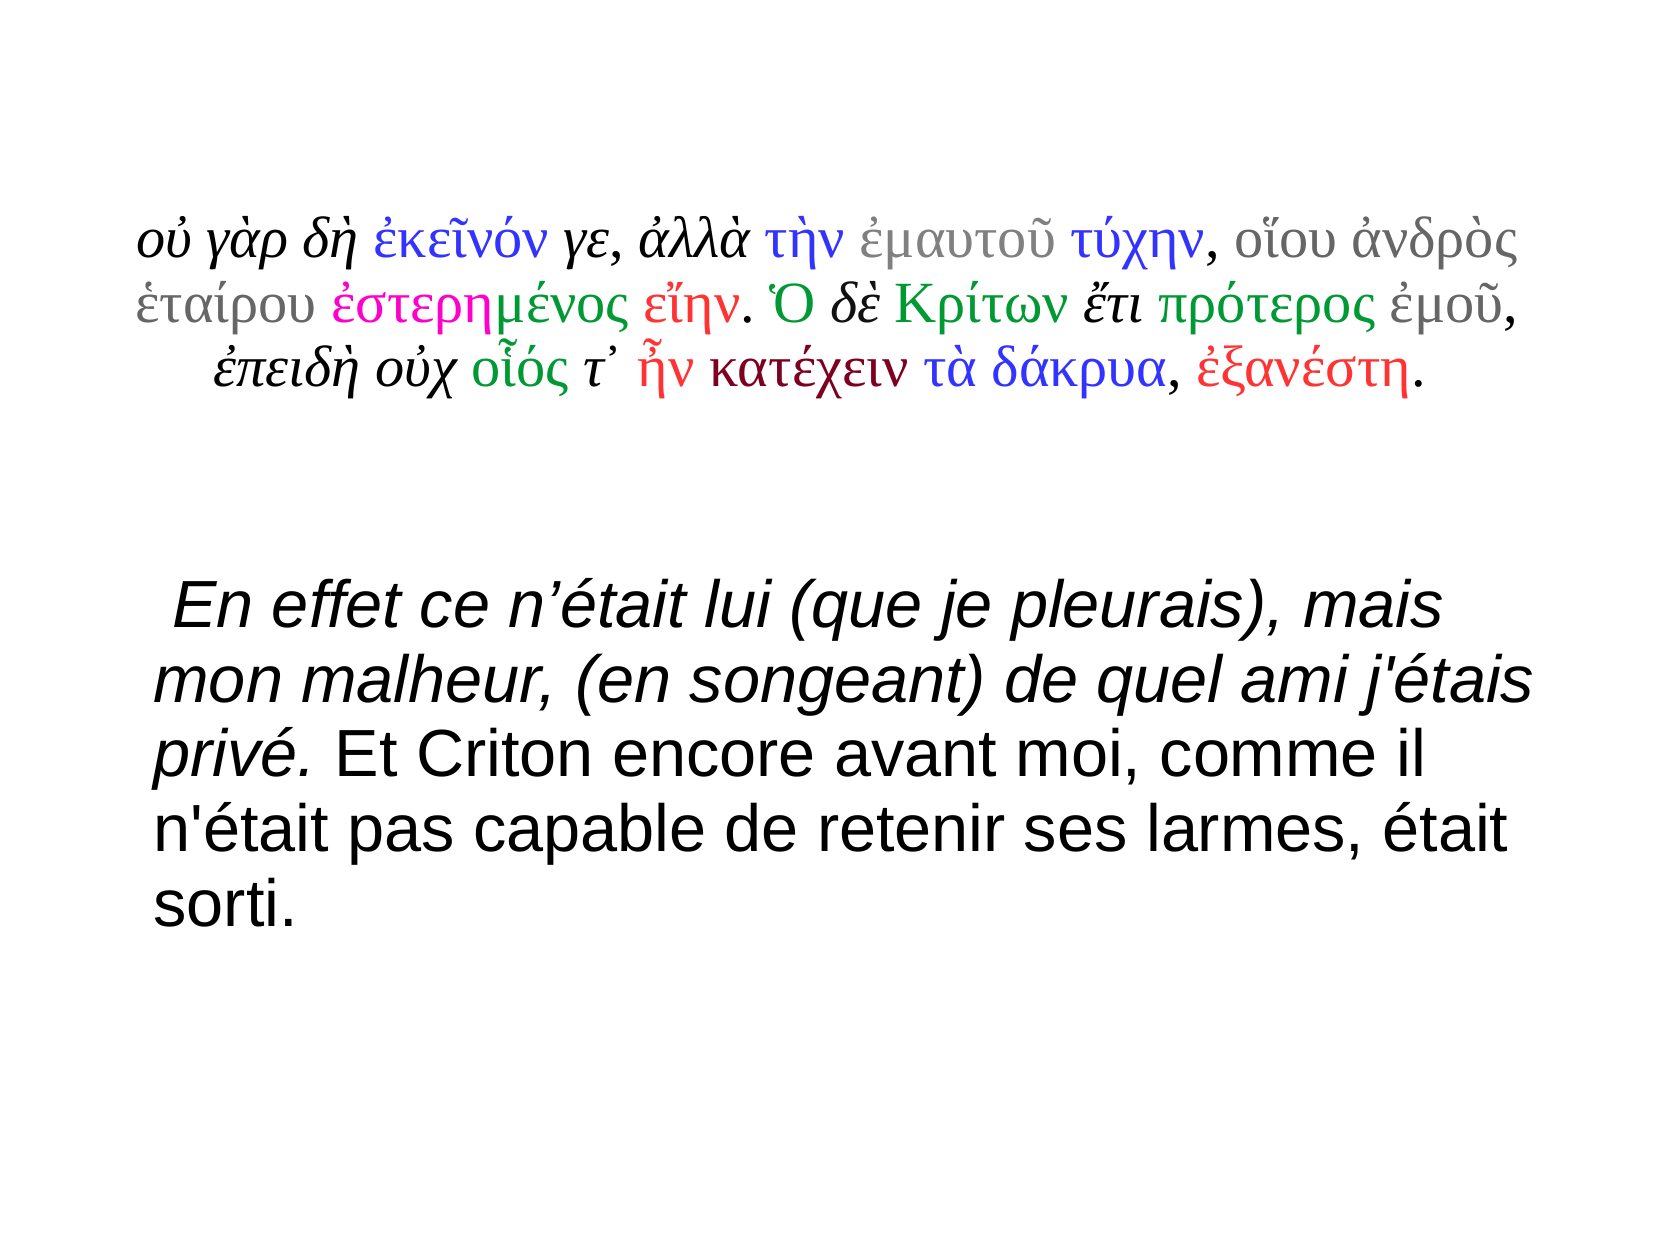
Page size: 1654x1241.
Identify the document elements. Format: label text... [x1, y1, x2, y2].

list En effet ce n’était lui (que je pleurais), mais mon malheur, (en songeant) de quel ami j'étais privé. Et Criton encore avant moi, comme il n'était pas capable de retenir ses larmes, était sorti. [82, 566, 1571, 1109]
title οὐ γὰρ δὴ ἐκεῖνόν γε, ἀλλὰ τὴν ἐμαυτοῦ τύχην, οἵου ἀνδρὸς ἑταίρου ἐστερημένος εἴην. Ὁ δὲ Κρίτων ἔτι πρότερος ἐμοῦ, ἐπειδὴ οὐχ οἷός τ᾽ ἦν κατέχειν τὰ δάκρυα, ἐξανέστη. [82, 49, 1571, 556]
